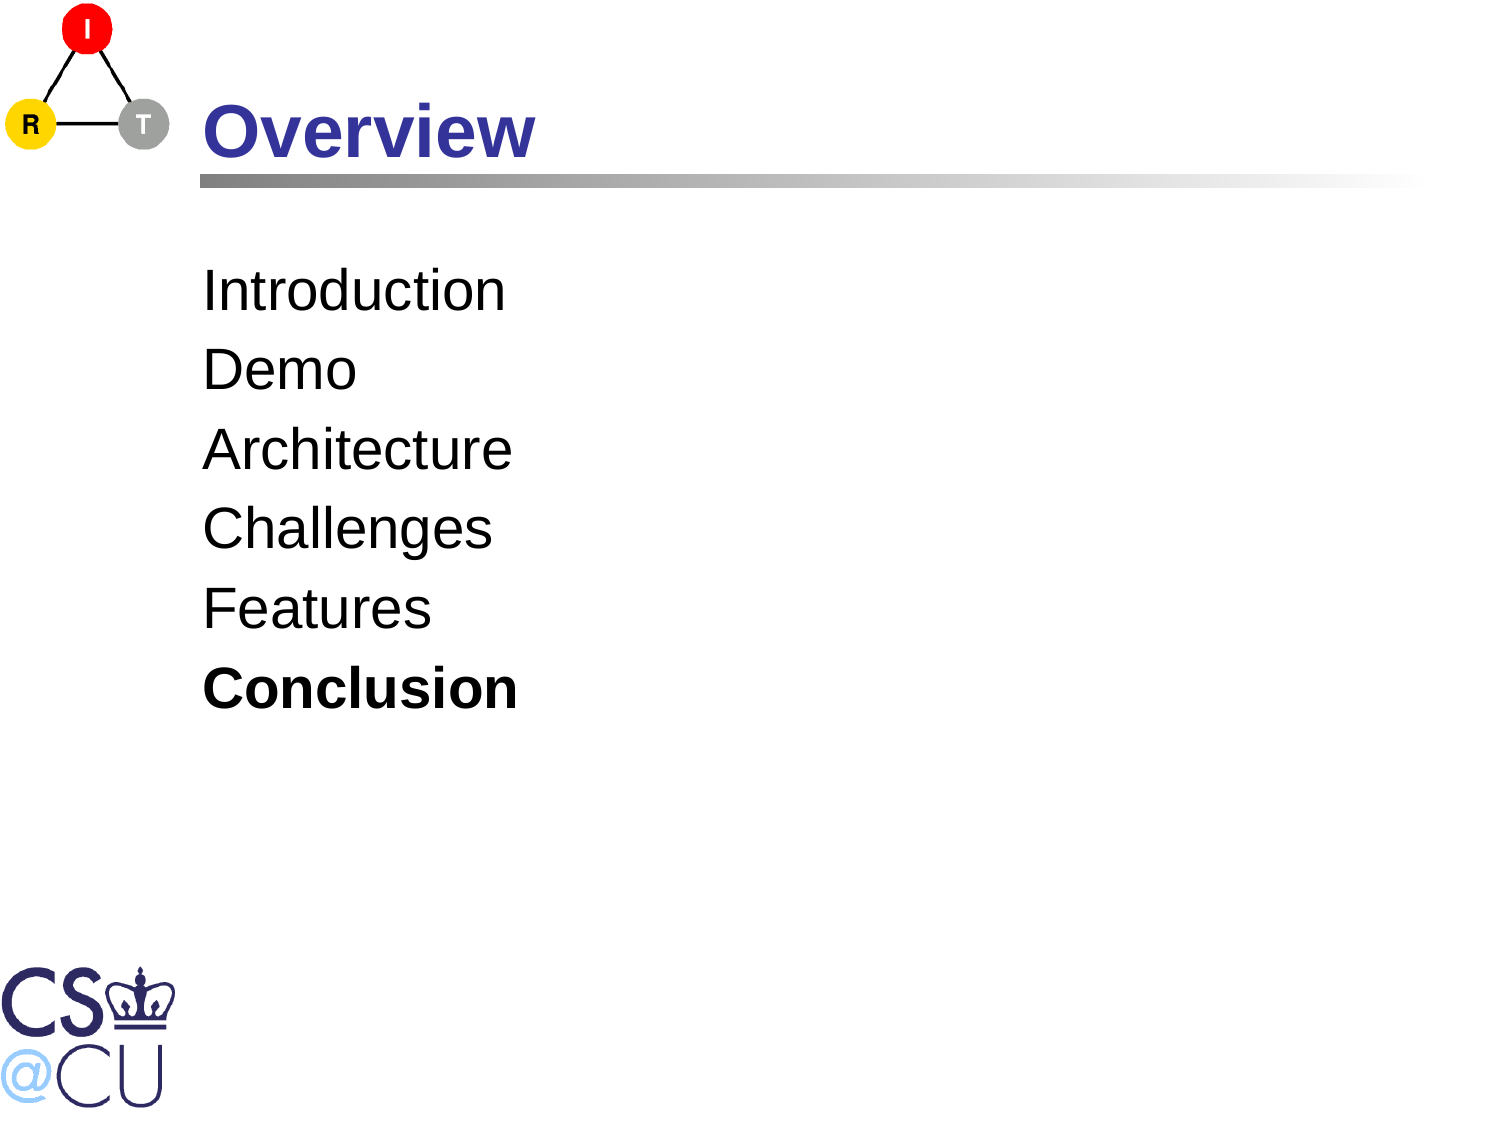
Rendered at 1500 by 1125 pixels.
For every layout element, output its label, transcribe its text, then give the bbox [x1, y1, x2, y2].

list Introduction Demo Architecture Challenges Features Conclusion [187, 249, 1463, 1013]
picture [0, 949, 175, 1125]
title Overview [187, 37, 1463, 225]
picture [0, 0, 173, 154]
